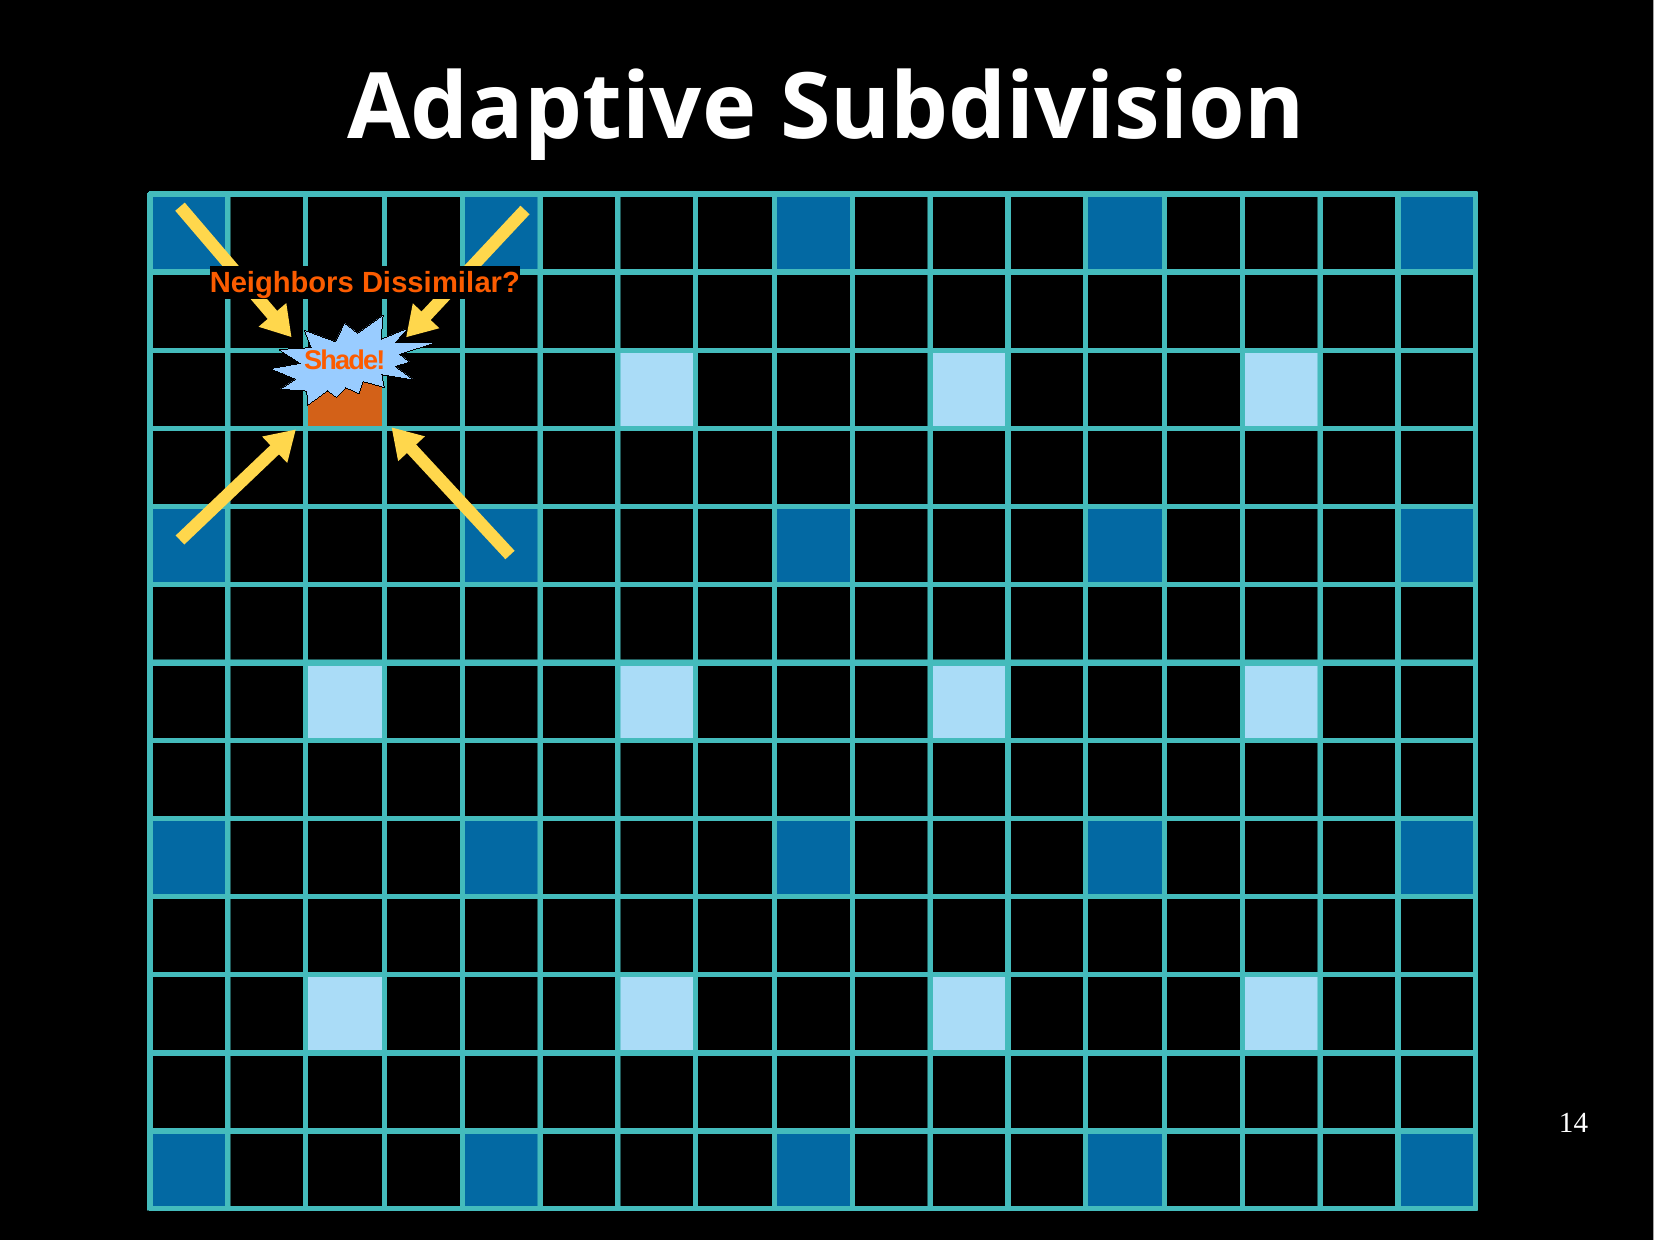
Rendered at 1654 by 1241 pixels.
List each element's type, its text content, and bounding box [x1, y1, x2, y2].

text_box Shade! [270, 317, 436, 406]
text_box Neighbors Dissimilar? [195, 258, 541, 317]
title Adaptive Subdivision [0, 0, 1654, 207]
picture [147, 191, 1478, 1211]
